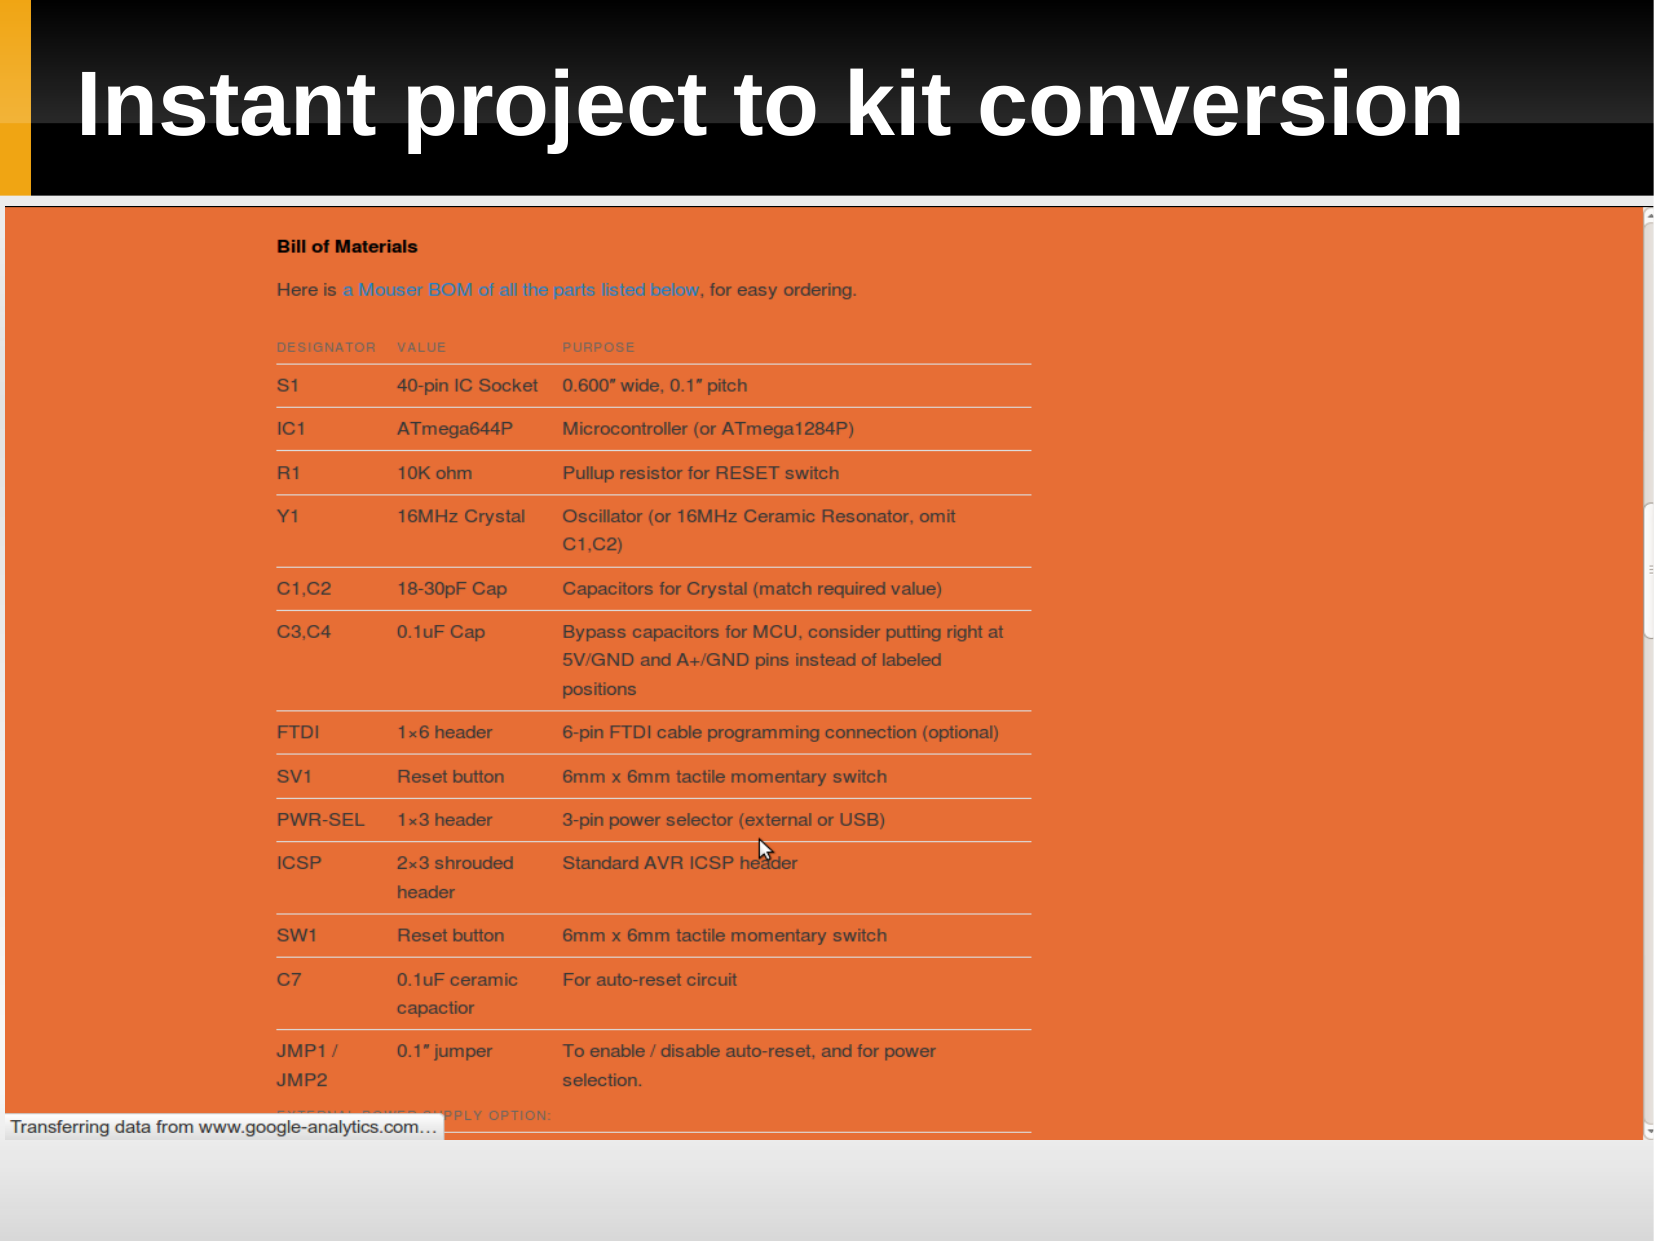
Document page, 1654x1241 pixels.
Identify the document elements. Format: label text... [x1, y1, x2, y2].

title Instant project to kit conversion [76, 0, 1565, 206]
picture [0, 0, 1654, 1241]
